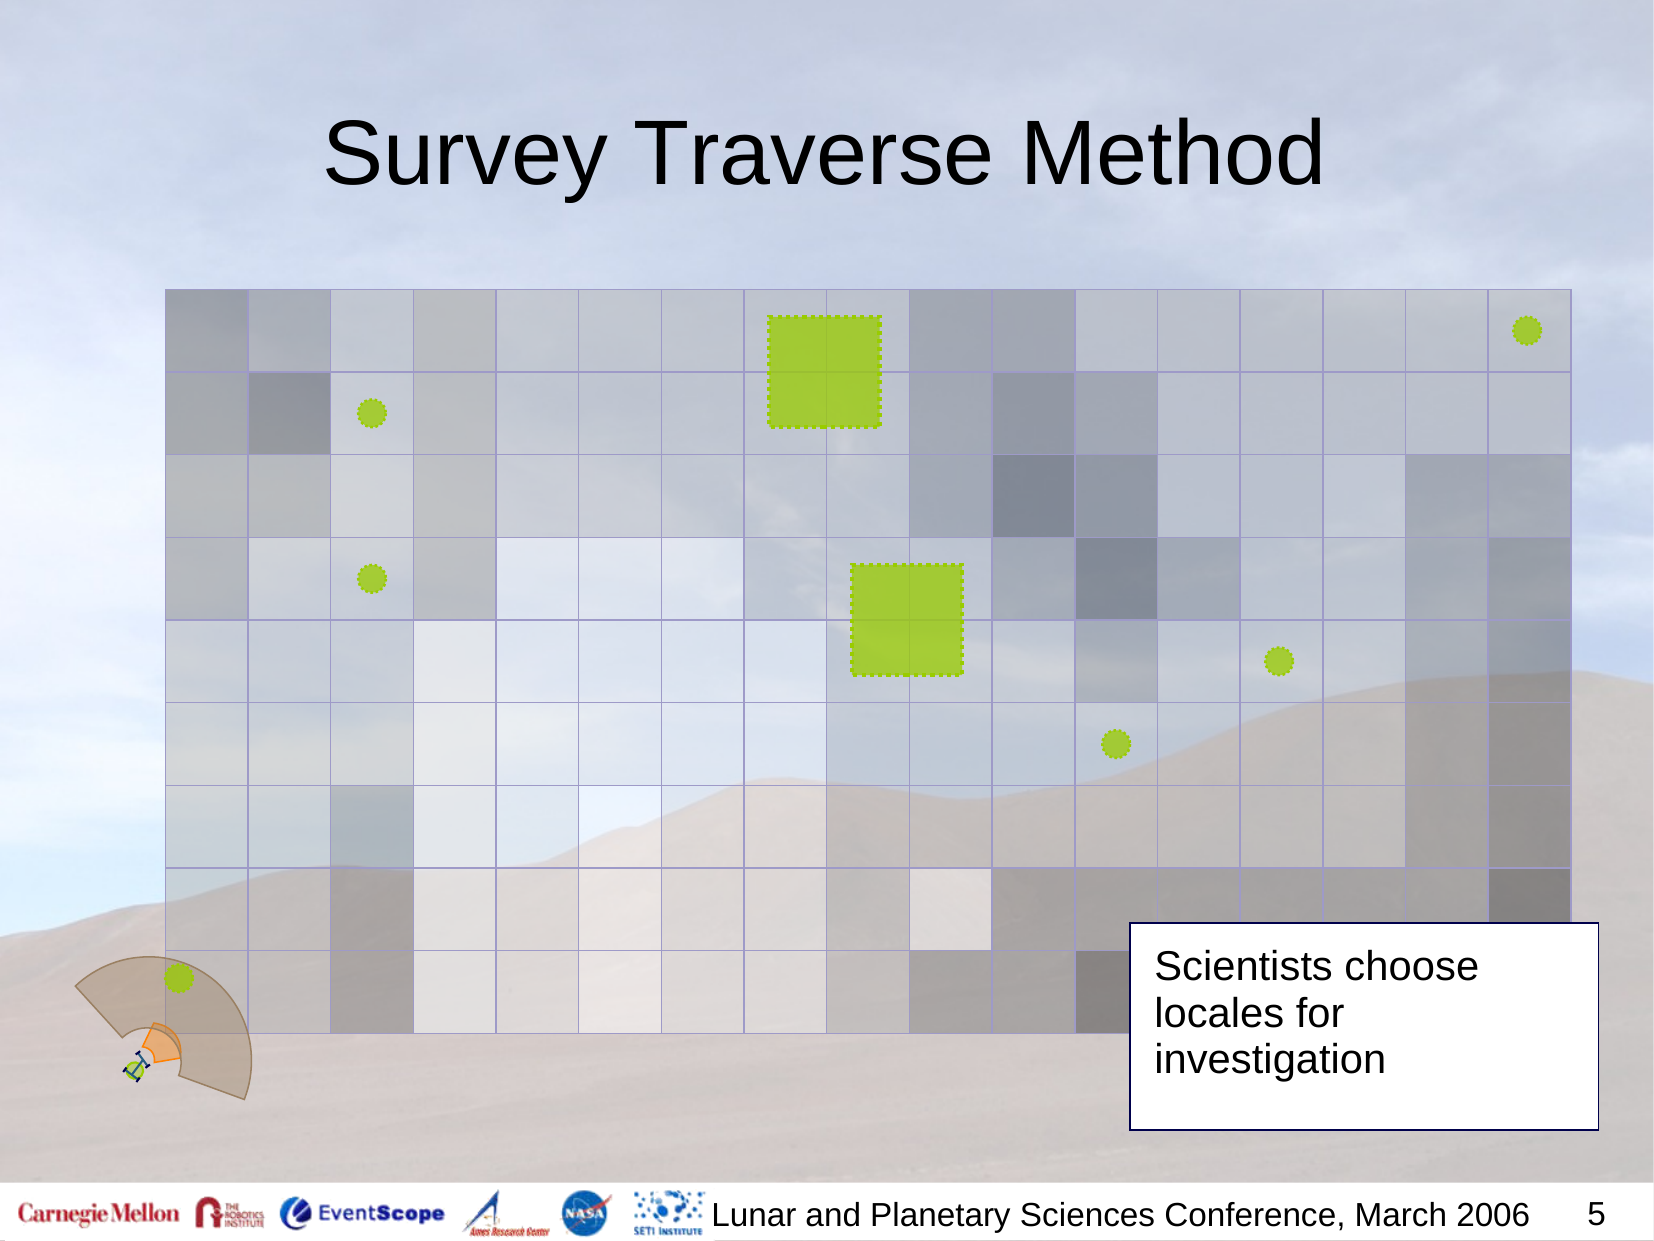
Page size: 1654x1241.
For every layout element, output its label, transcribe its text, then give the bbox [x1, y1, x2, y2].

picture [5, 1188, 715, 1241]
text_box [75, 289, 1599, 1130]
picture [0, 0, 1654, 1182]
text_box Scientists choose locales for investigation [1139, 935, 1584, 1091]
text_box [134, 1065, 144, 1077]
text_box [127, 1062, 138, 1072]
title Survey Traverse Method [79, 49, 1571, 257]
